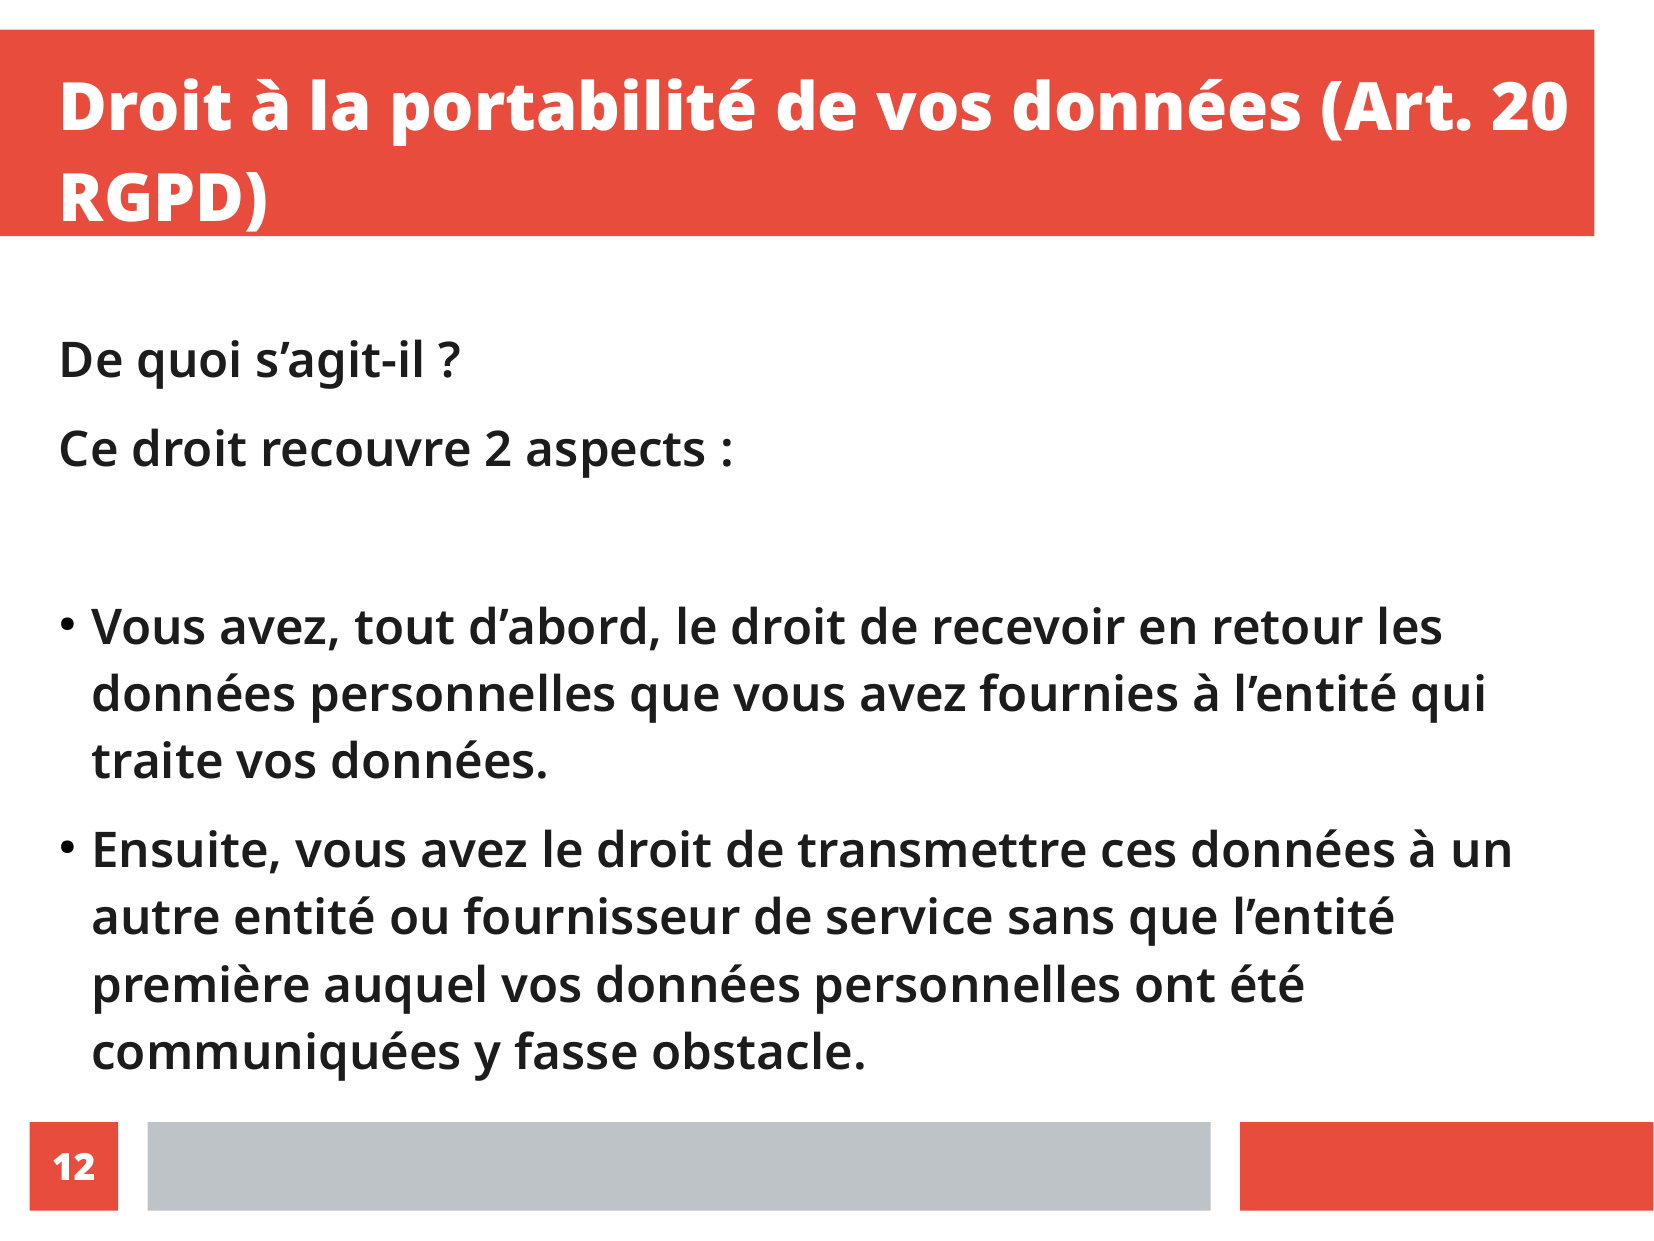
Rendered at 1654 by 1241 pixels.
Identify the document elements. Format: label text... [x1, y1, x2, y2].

title Droit à la portabilité de vos données (Art. 20 RGPD) [59, 59, 1595, 207]
list De quoi s’agit-il ? Ce droit recouvre 2 aspects : Vous avez, tout d’abord, le droit de recevoir en retour les données personnelles que vous avez fournies à l’entité qui traite vos données. Ensuite, vous avez le droit de transmettre ces données à un autre entité ou fournisseur de service sans que l’entité première auquel vos données personnelles ont été communiquées y fasse obstacle. [59, 324, 1565, 1093]
